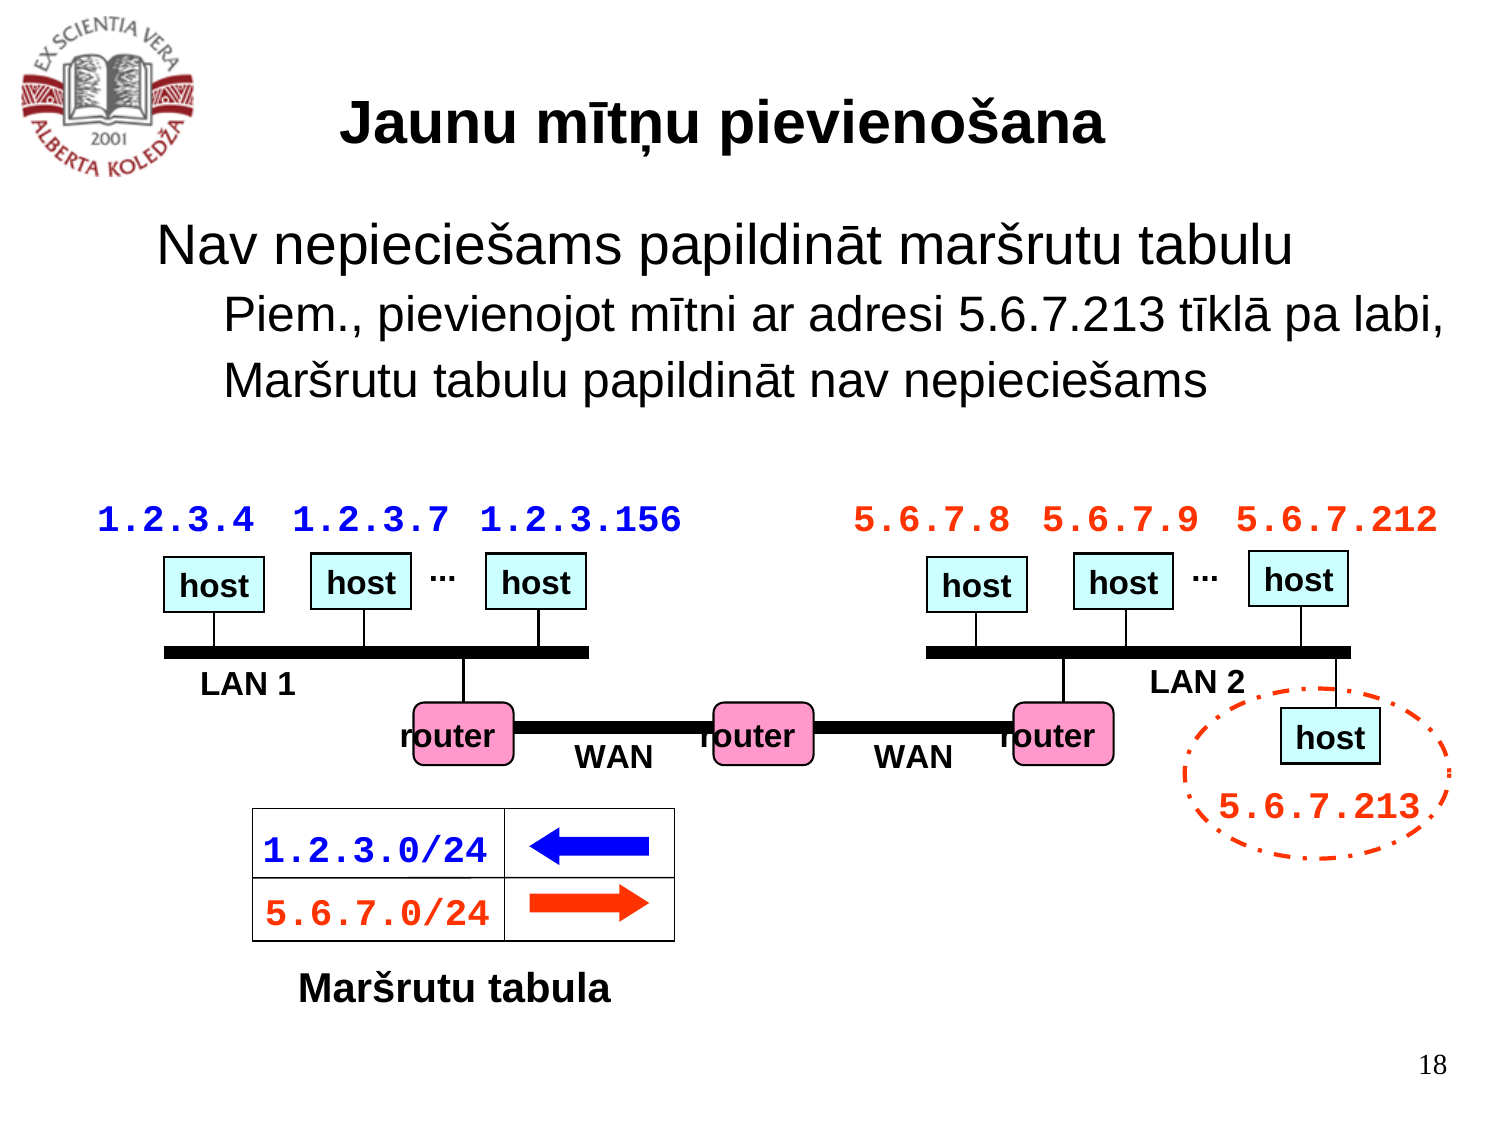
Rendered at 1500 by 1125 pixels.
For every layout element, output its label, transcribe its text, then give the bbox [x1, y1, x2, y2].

text_box 5.6.7.0/24 [253, 880, 504, 940]
text_box host [1280, 708, 1381, 764]
text_box 1.2.3.0/24 [253, 817, 503, 877]
text_box host [164, 556, 265, 612]
text_box host [1248, 550, 1349, 607]
text_box 1.2.3.4 [82, 486, 270, 548]
text_box router [413, 702, 514, 766]
text_box 1.2.3.0/24 [247, 817, 252, 878]
text_box <skaitlis> [1312, 1037, 1463, 1101]
text_box 5.6.7.213 [1203, 773, 1436, 834]
list Nav nepieciešams papildināt maršrutu tabulu Piem., pievienojot mītni ar adresi 5.6.7.213 tīklā pa labi, Maršrutu tabulu papildināt nav nepieciešams [74, 200, 1463, 431]
title Jaunu mītņu pievienošana [50, 62, 1374, 175]
text_box Maršrutu tabula [283, 953, 627, 1019]
text_box LAN 2 [1134, 652, 1261, 708]
text_box 1.2.3.7 [277, 486, 464, 548]
text_box WAN [859, 727, 969, 783]
text_box LAN 1 [185, 654, 311, 711]
text_box WAN [559, 727, 669, 783]
text_box host [926, 556, 1027, 612]
picture [21, 16, 194, 177]
text_box 5.6.7.212 [1220, 486, 1453, 548]
text_box host [311, 553, 411, 609]
text_box host [1073, 553, 1174, 609]
text_box ... [414, 548, 472, 596]
text_box 5.6.7.8 [838, 486, 1026, 548]
text_box router [1013, 702, 1114, 766]
text_box host [486, 553, 586, 609]
text_box 1.2.3.156 [464, 486, 697, 548]
text_box ... [1176, 539, 1235, 596]
text_box [529, 884, 650, 922]
text_box 5.6.7.9 [1027, 486, 1215, 548]
text_box router [713, 702, 814, 766]
text_box [529, 827, 649, 866]
